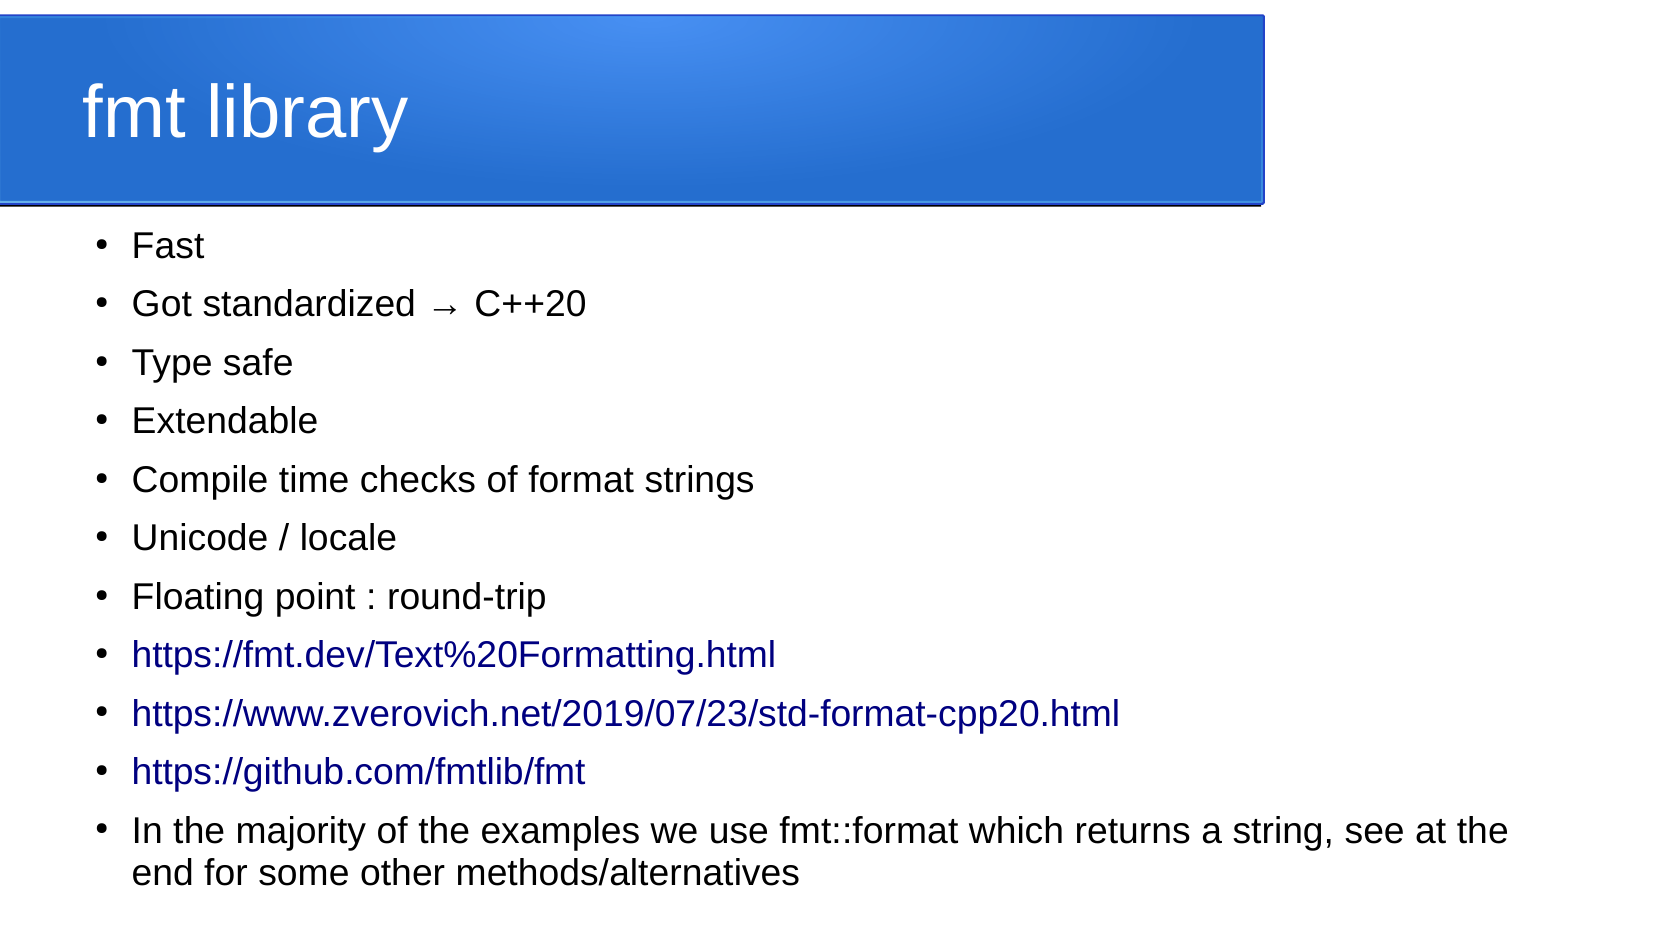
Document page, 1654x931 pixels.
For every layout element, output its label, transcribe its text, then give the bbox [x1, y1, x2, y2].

list Fast Got standardized → C++20 Type safe Extendable Compile time checks of format strings Unicode / locale Floating point : round-trip https://fmt.dev/Text%20Formatting.html https://www.zverovich.net/2019/07/23/std-format-cpp20.html https://github.com/fmtlib/fmt In the majority of the examples we use fmt::format which returns a string, see at the end for some other methods/alternatives [82, 224, 1571, 901]
title fmt library [82, 35, 1235, 189]
